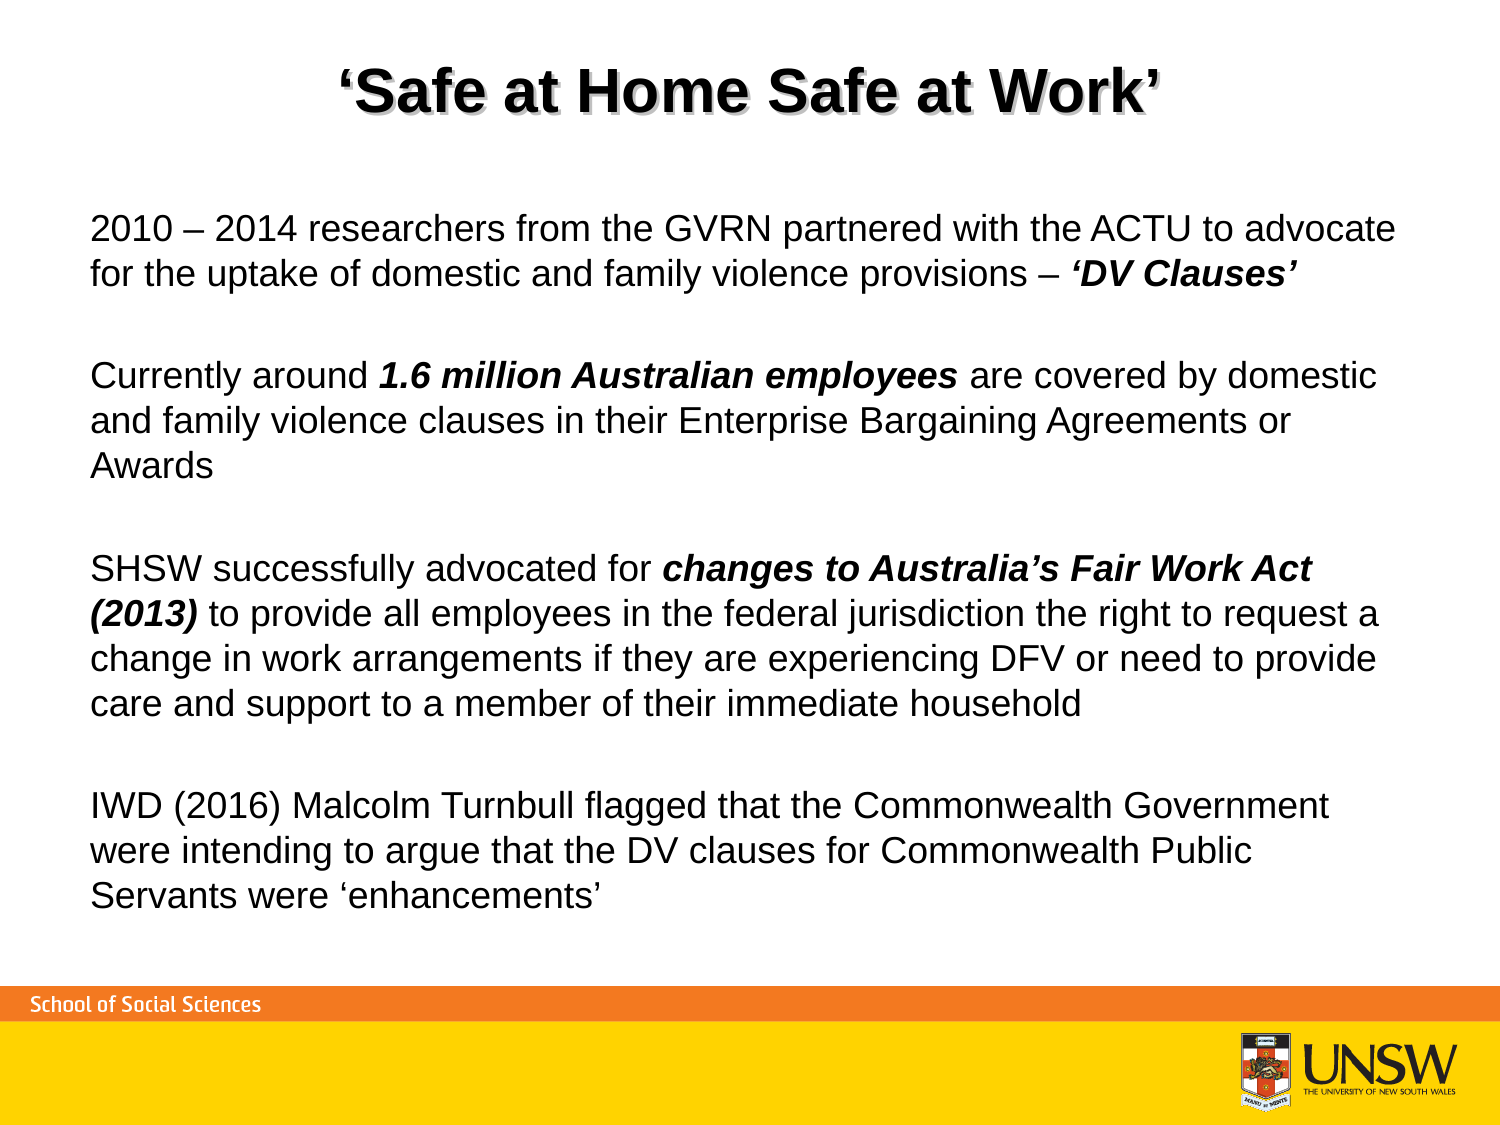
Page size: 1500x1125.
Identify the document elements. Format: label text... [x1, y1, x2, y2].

title ‘Safe at Home Safe at Work’ [75, 42, 1426, 161]
list 2010 – 2014 researchers from the GVRN partnered with the ACTU to advocate for the uptake of domestic and family violence provisions – ‘DV Clauses’ Currently around 1.6 million Australian employees are covered by domestic and family violence clauses in their Enterprise Bargaining Agreements or Awards SHSW successfully advocated for changes to Australia’s Fair Work Act (2013) to provide all employees in the federal jurisdiction the right to request a change in work arrangements if they are experiencing DFV or need to provide care and support to a member of their immediate household IWD (2016) Malcolm Turnbull flagged that the Commonwealth Government were intending to argue that the DV clauses for Commonwealth Public Servants were ‘enhancements’ [75, 196, 1426, 953]
